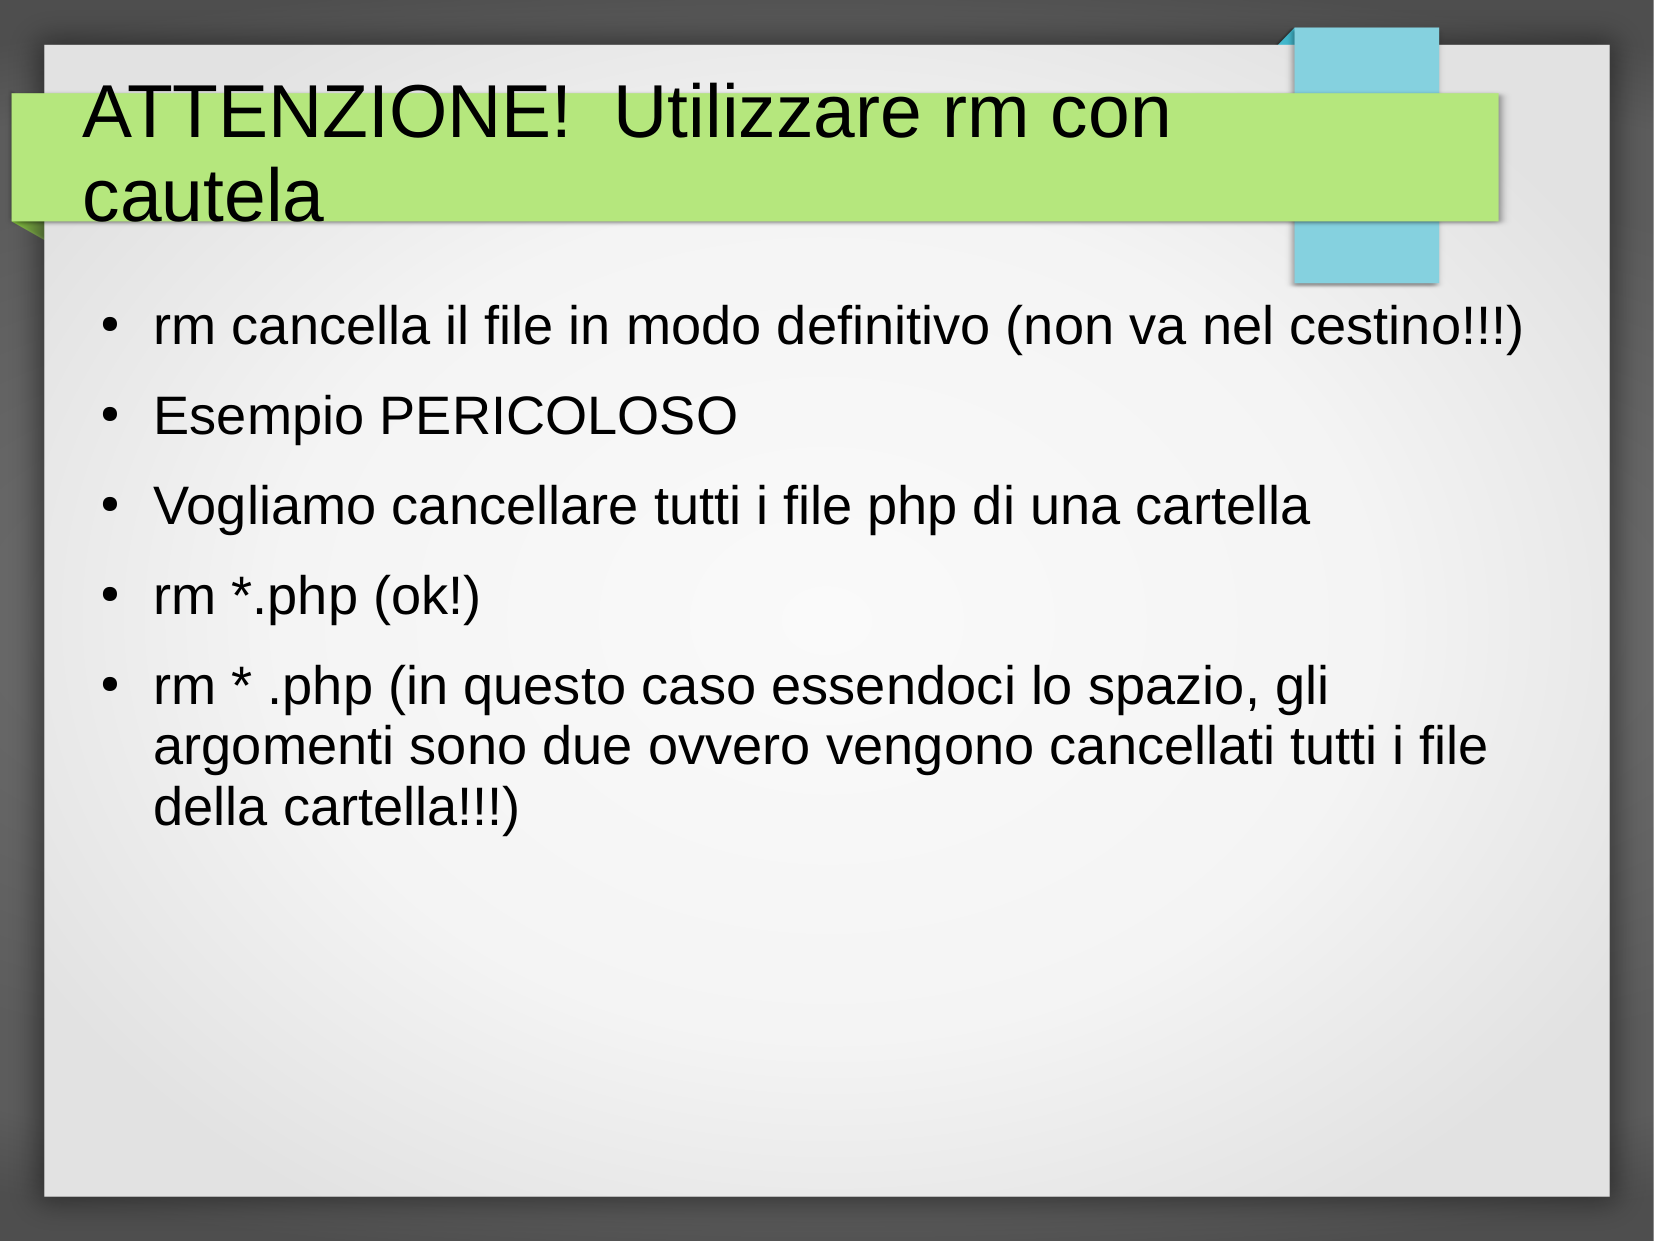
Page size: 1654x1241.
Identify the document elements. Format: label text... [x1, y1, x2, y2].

list rm cancella il file in modo definitivo (non va nel cestino!!!) Esempio PERICOLOSO Vogliamo cancellare tutti i file php di una cartella rm *.php (ok!) rm * .php (in questo caso essendoci lo spazio, gli argomenti sono due ovvero vengono cancellati tutti i file della cartella!!!) [82, 295, 1571, 1015]
title ATTENZIONE! Utilizzare rm con cautela [82, 69, 1264, 238]
picture [0, 0, 1654, 1241]
